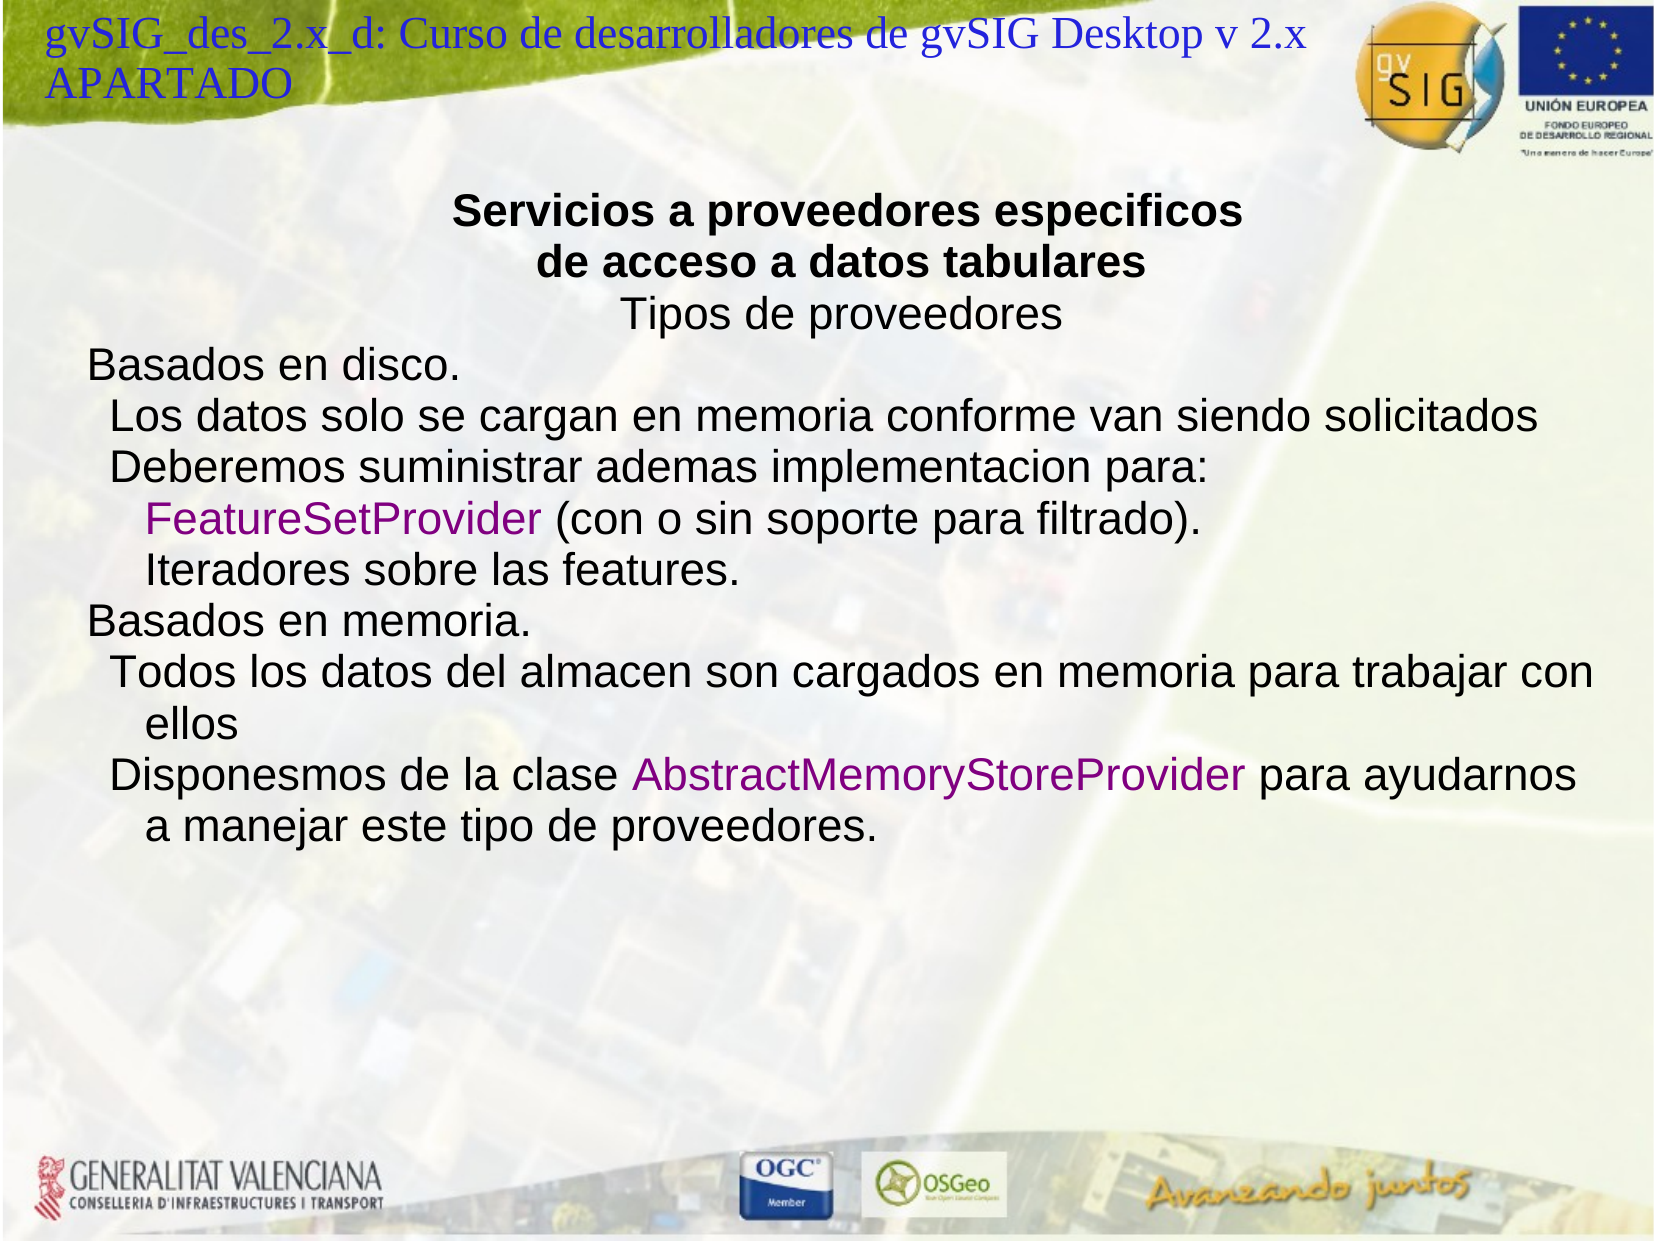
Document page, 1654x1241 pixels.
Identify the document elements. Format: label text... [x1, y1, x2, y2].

picture [2, 0, 1654, 1241]
text_box Servicios a proveedores especificos de acceso a datos tabulares Tipos de proveedores Basados en disco. Los datos solo se cargan en memoria conforme van siendo solicitados Deberemos suministrar ademas implementacion para: FeatureSetProvider (con o sin soporte para filtrado). Iteradores sobre las features. Basados en memoria. Todos los datos del almacen son cargados en memoria para trabajar con ellos Disponesmos de la clase AbstractMemoryStoreProvider para ayudarnos a manejar este tipo de proveedores. [59, 177, 1625, 1079]
